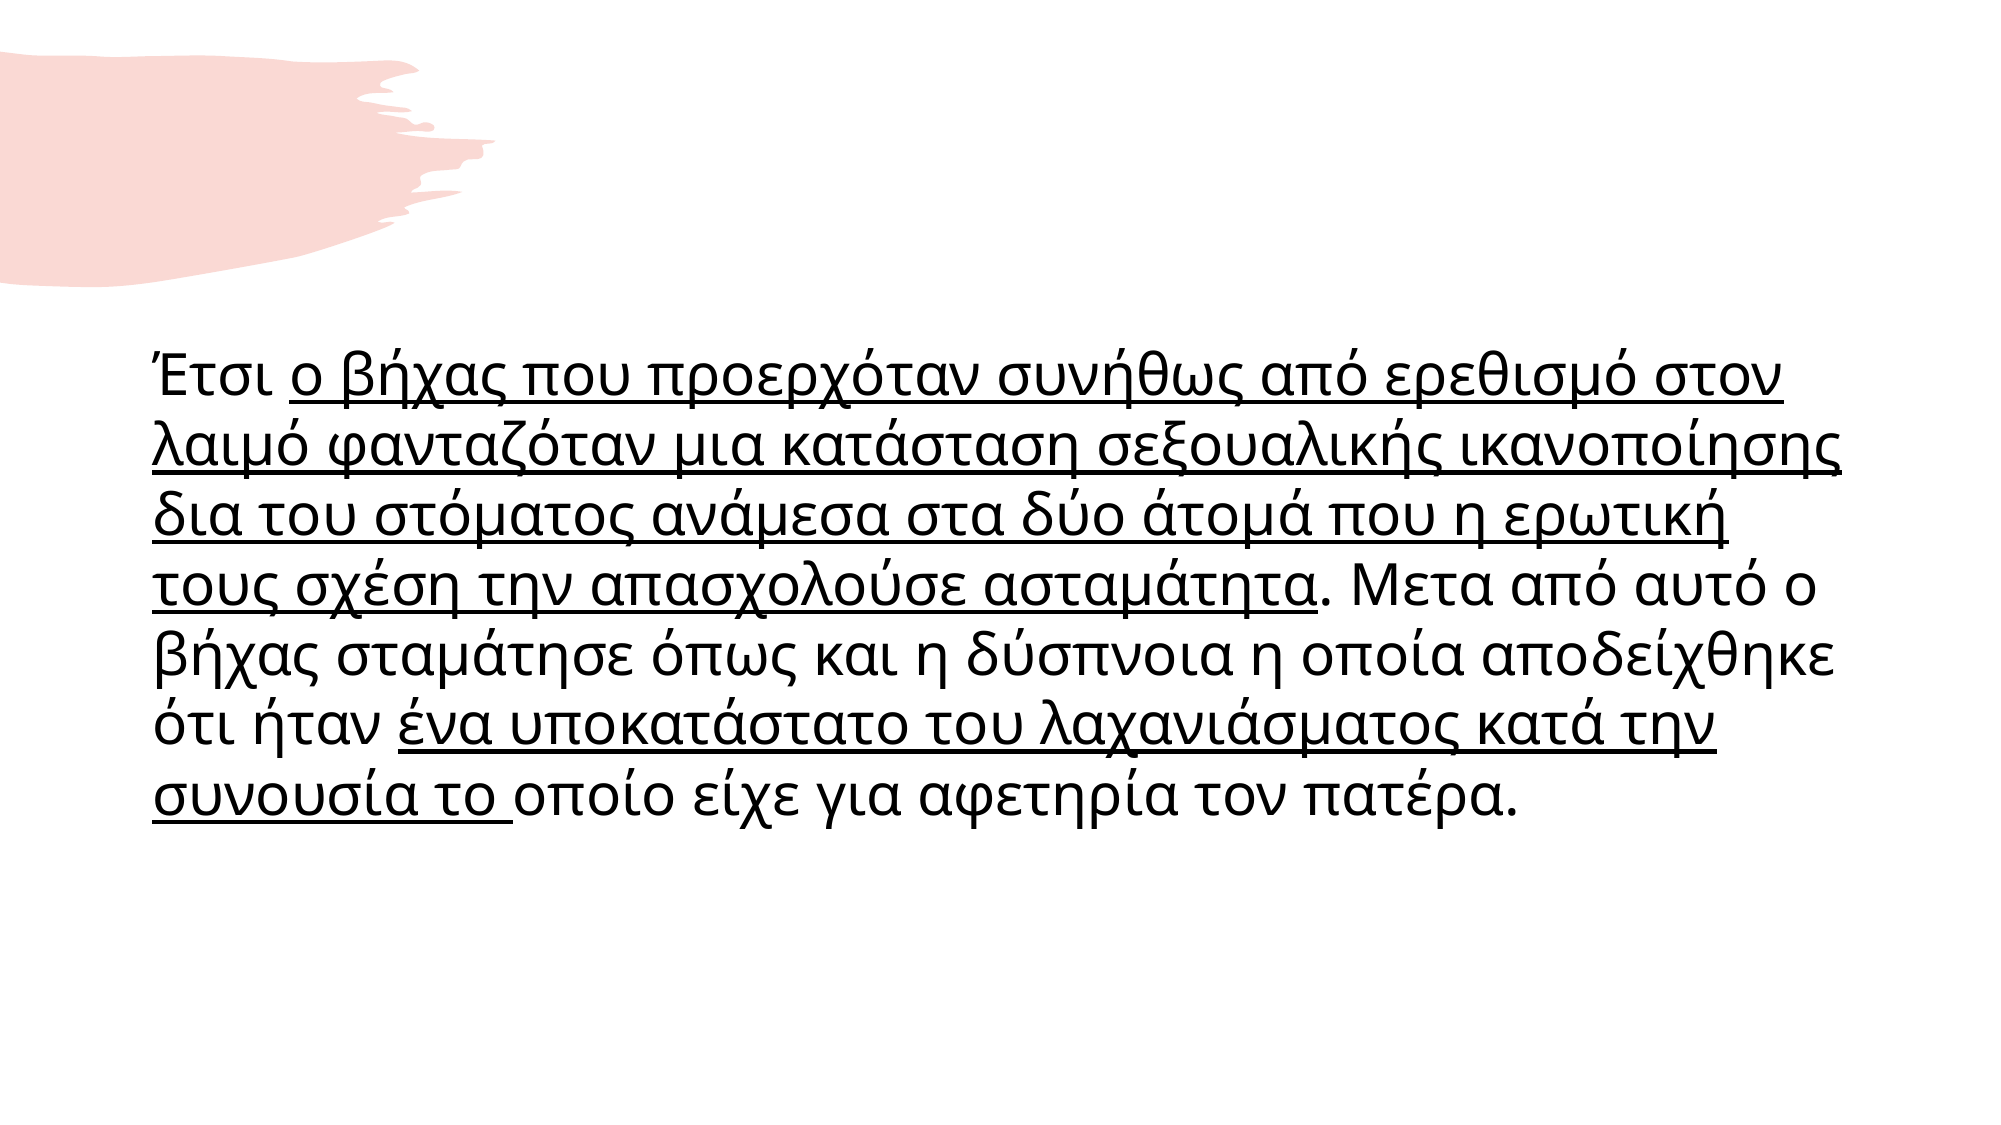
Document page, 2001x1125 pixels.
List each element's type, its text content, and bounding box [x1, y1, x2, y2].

list Έτσι ο βήχας που προερχόταν συνήθως από ερεθισμό στον λαιμό φανταζόταν μια κατάσταση σεξουαλικής ικανοποίησης δια του στόματος ανάμεσα στα δύο άτομά που η ερωτική τους σχέση την απασχολούσε ασταμάτητα. Μετα από αυτό ο βήχας σταμάτησε όπως και η δύσπνοια η οποία αποδείχθηκε ότι ήταν ένα υποκατάστατο του λαχανιάσματος κατά την συνουσία το οποίο είχε για αφετηρία τον πατέρα. [137, 329, 1863, 1013]
